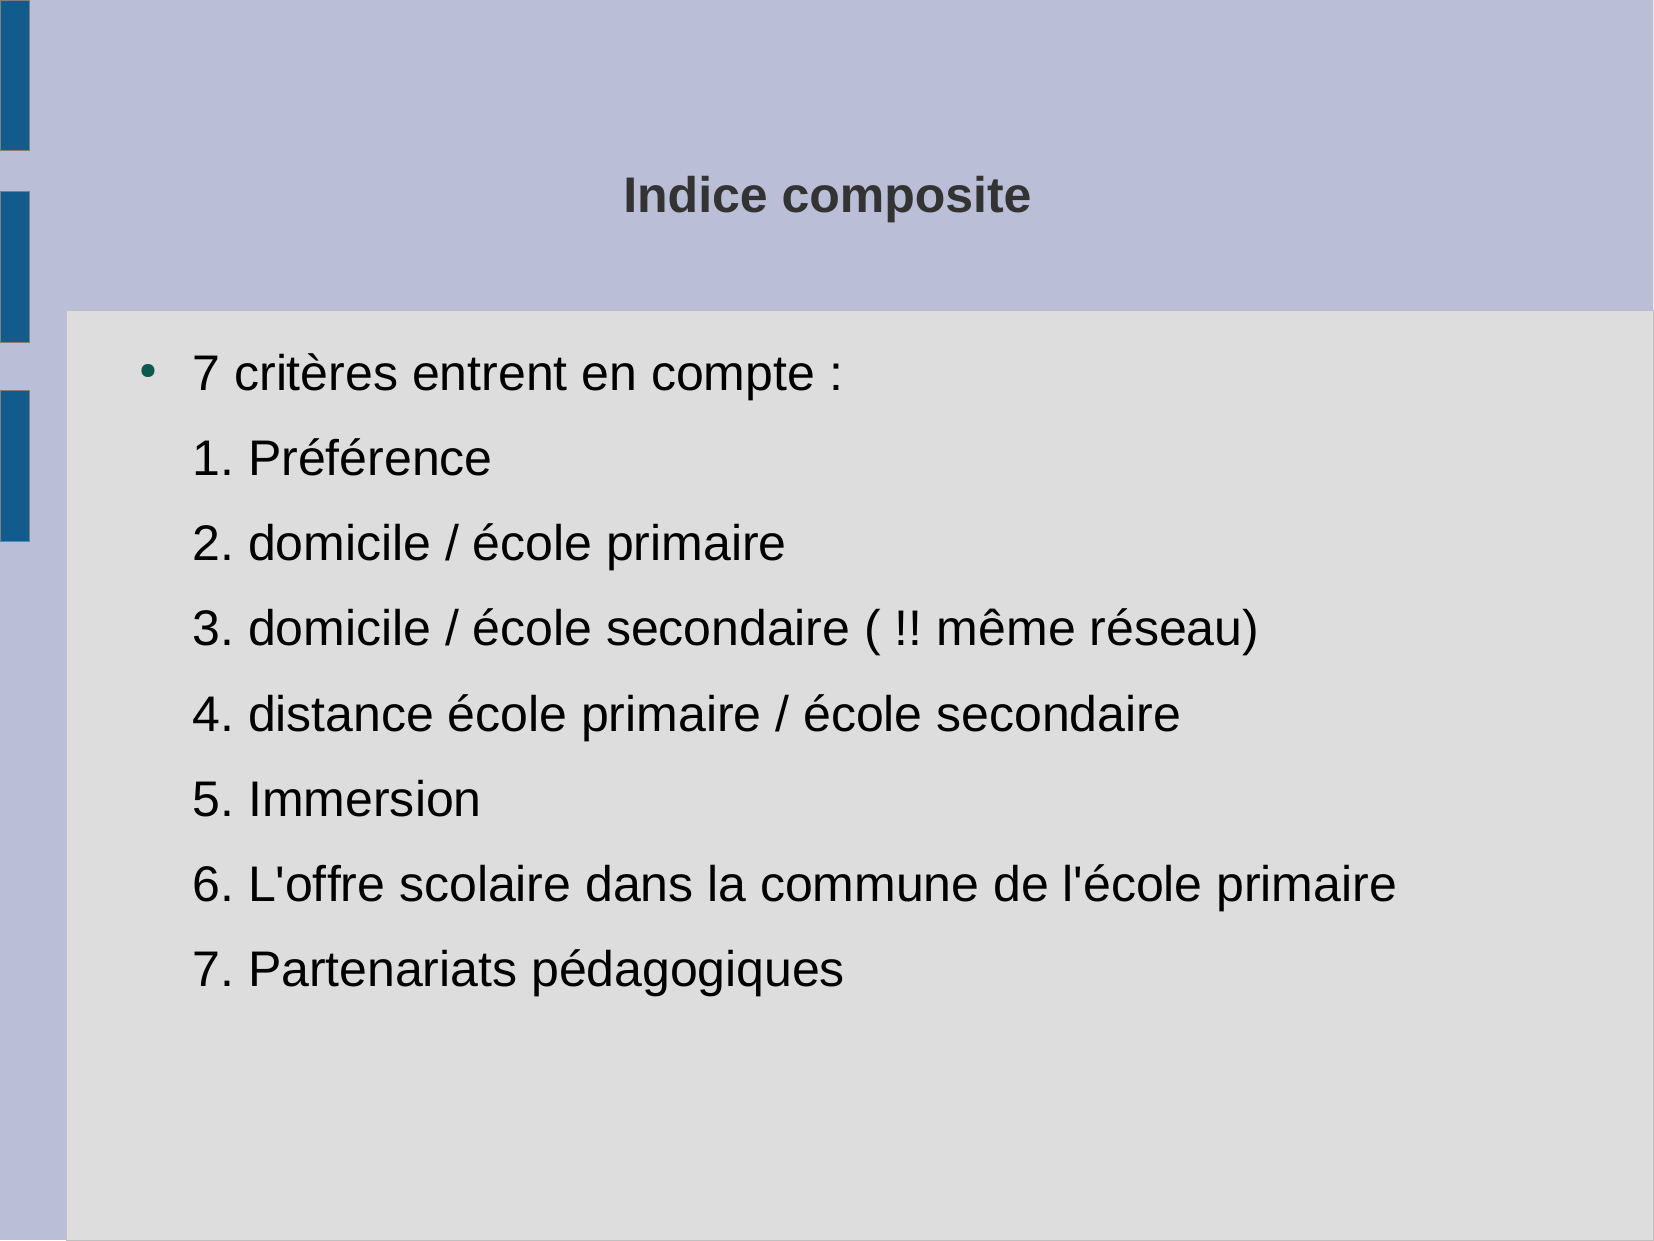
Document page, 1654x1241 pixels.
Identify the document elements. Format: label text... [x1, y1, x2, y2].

title Indice composite [121, 91, 1534, 299]
list 7 critères entrent en compte : 1. Préférence 2. domicile / école primaire 3. domicile / école secondaire ( !! même réseau) 4. distance école primaire / école secondaire 5. Immersion 6. L'offre scolaire dans la commune de l'école primaire 7. Partenariats pédagogiques [121, 344, 1534, 1127]
